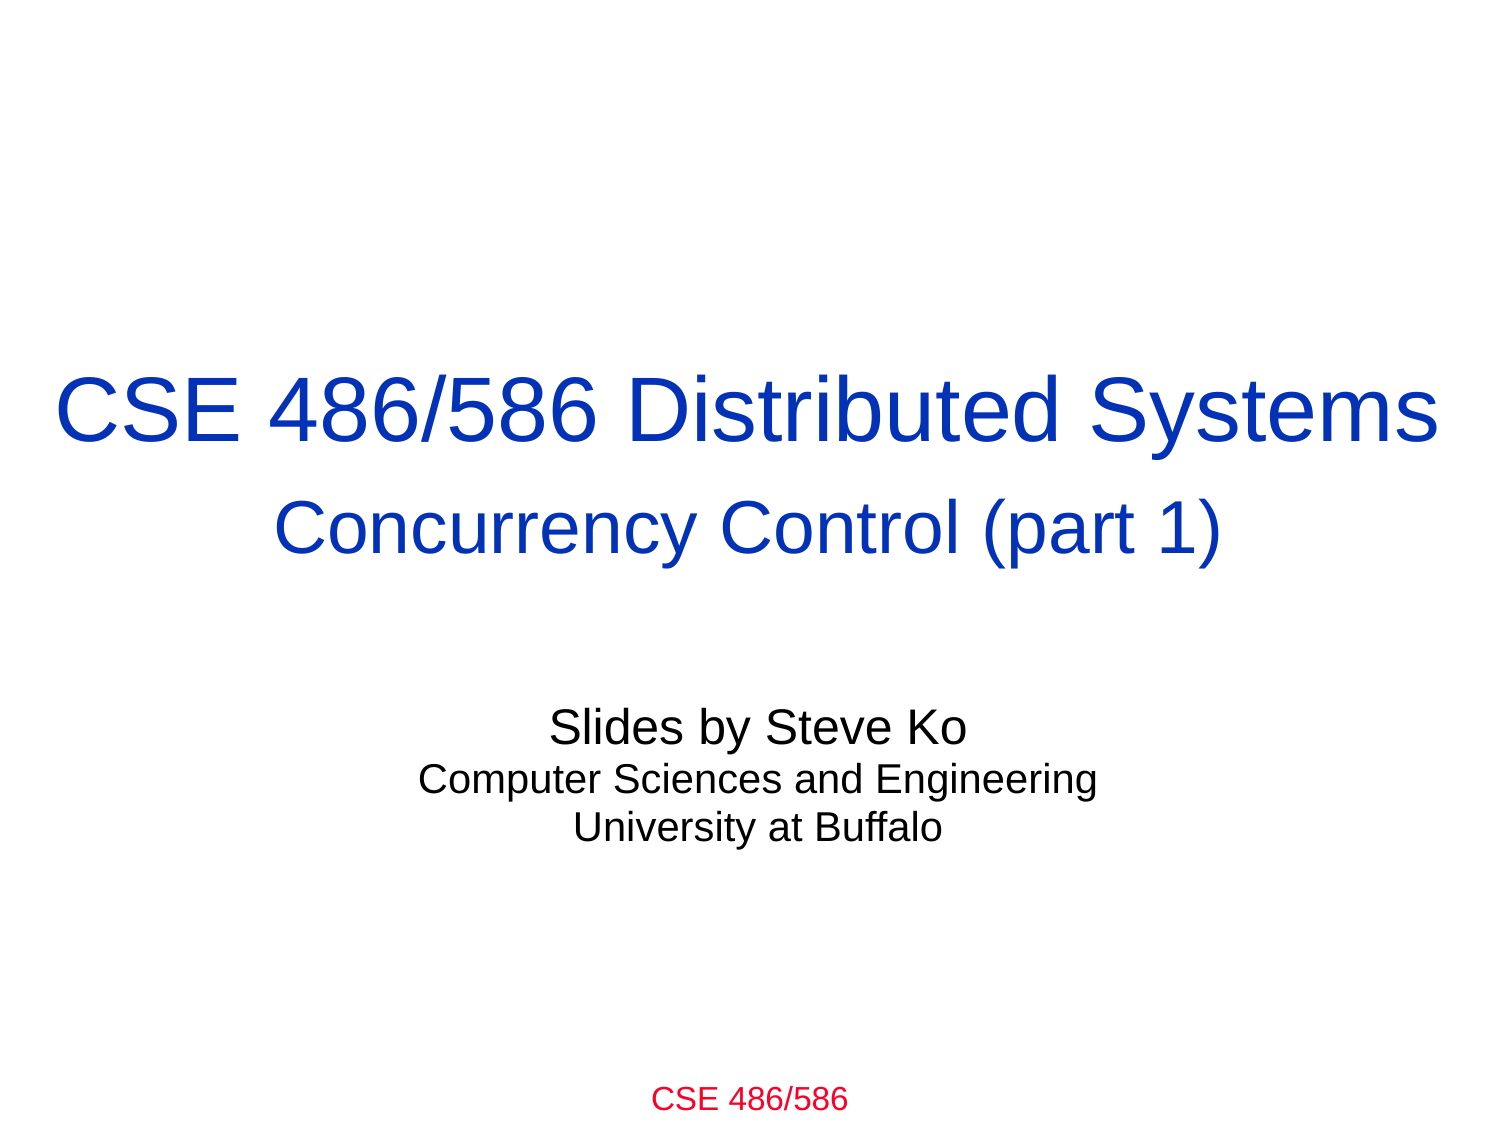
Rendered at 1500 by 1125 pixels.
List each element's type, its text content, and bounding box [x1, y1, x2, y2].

title CSE 486/586 Distributed Systems Concurrency Control (part 1) [23, 311, 1474, 585]
subtitle Slides by Steve Ko Computer Sciences and Engineering University at Buffalo [192, 703, 1325, 917]
